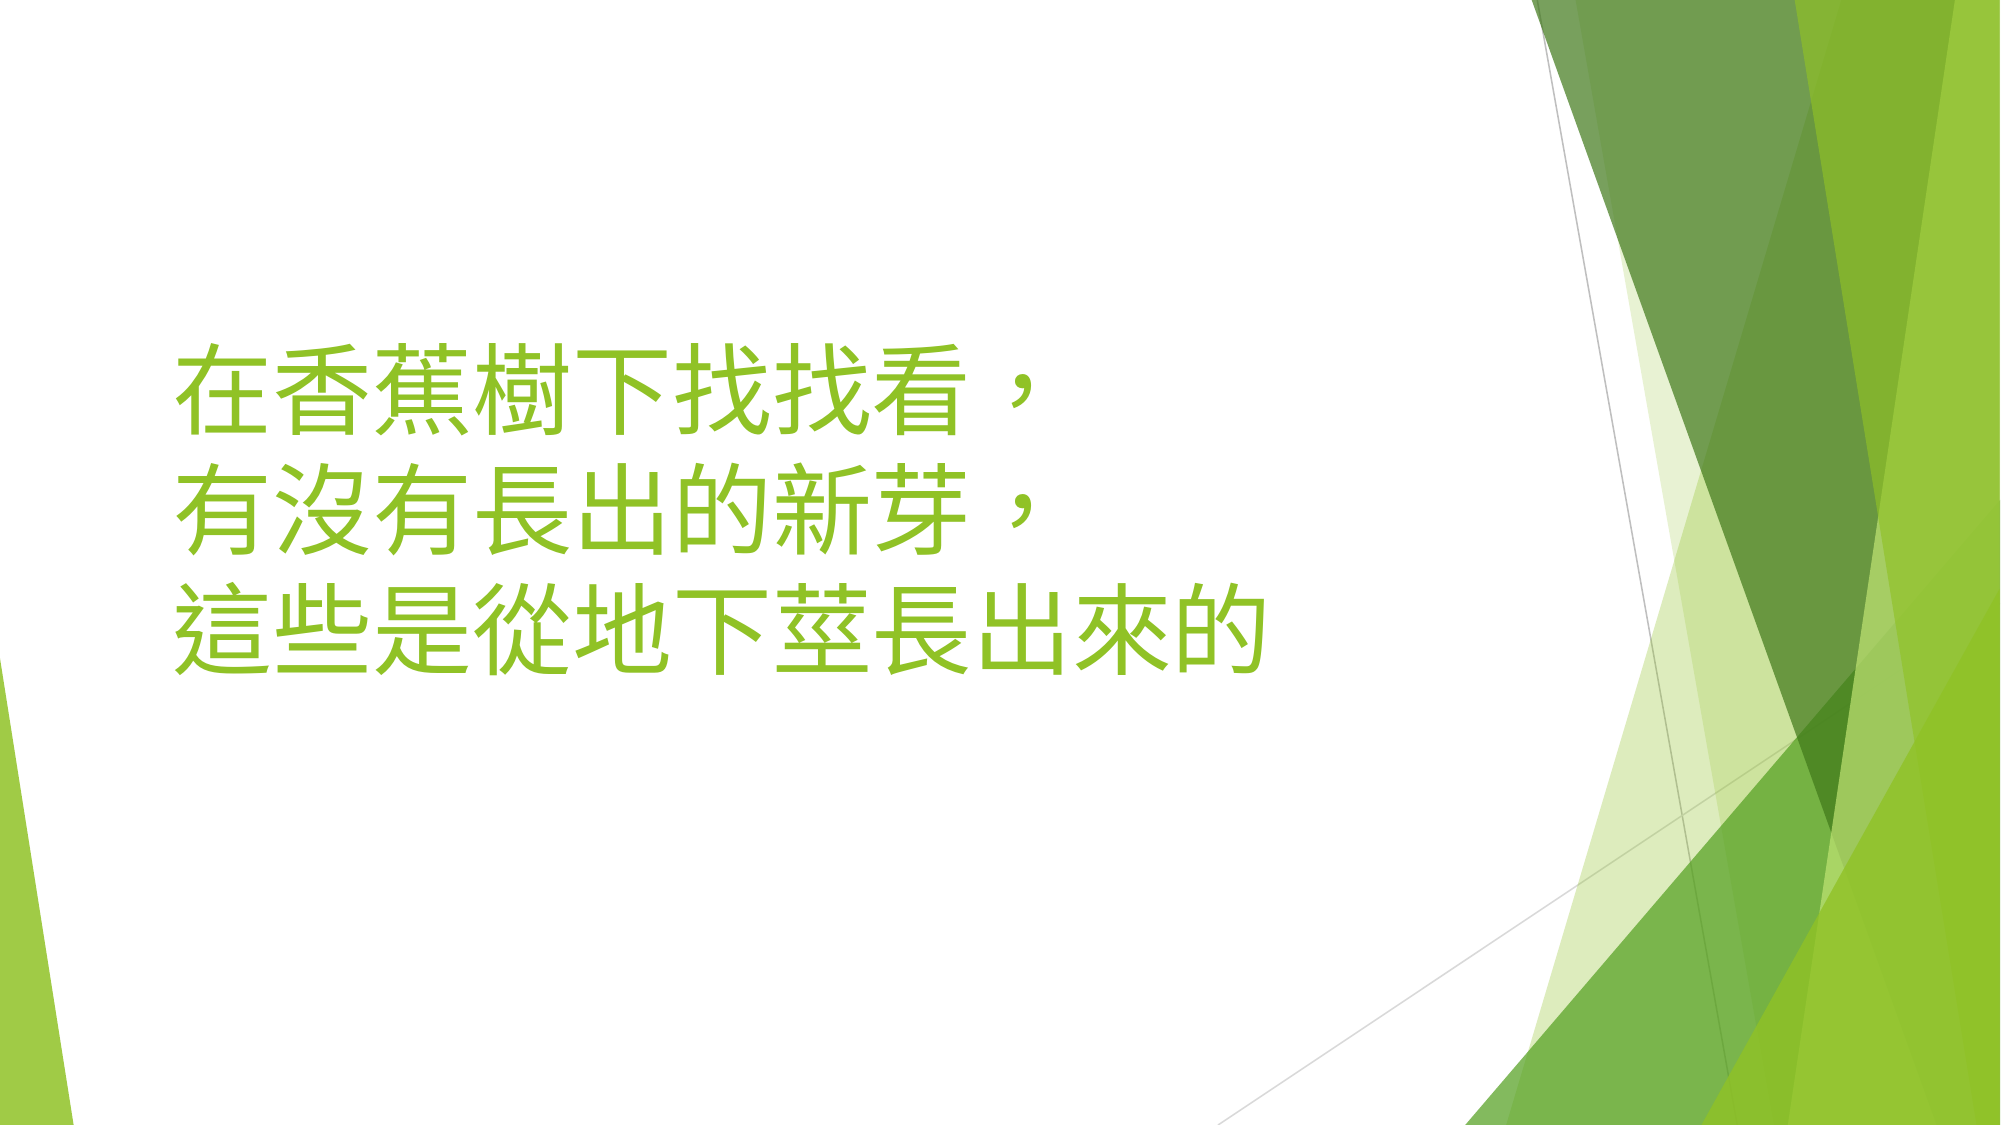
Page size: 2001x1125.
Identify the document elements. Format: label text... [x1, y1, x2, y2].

text_box 在香蕉樹下找找看， 有沒有長出的新芽， 這些是從地下莖長出來的 [157, 319, 1568, 620]
